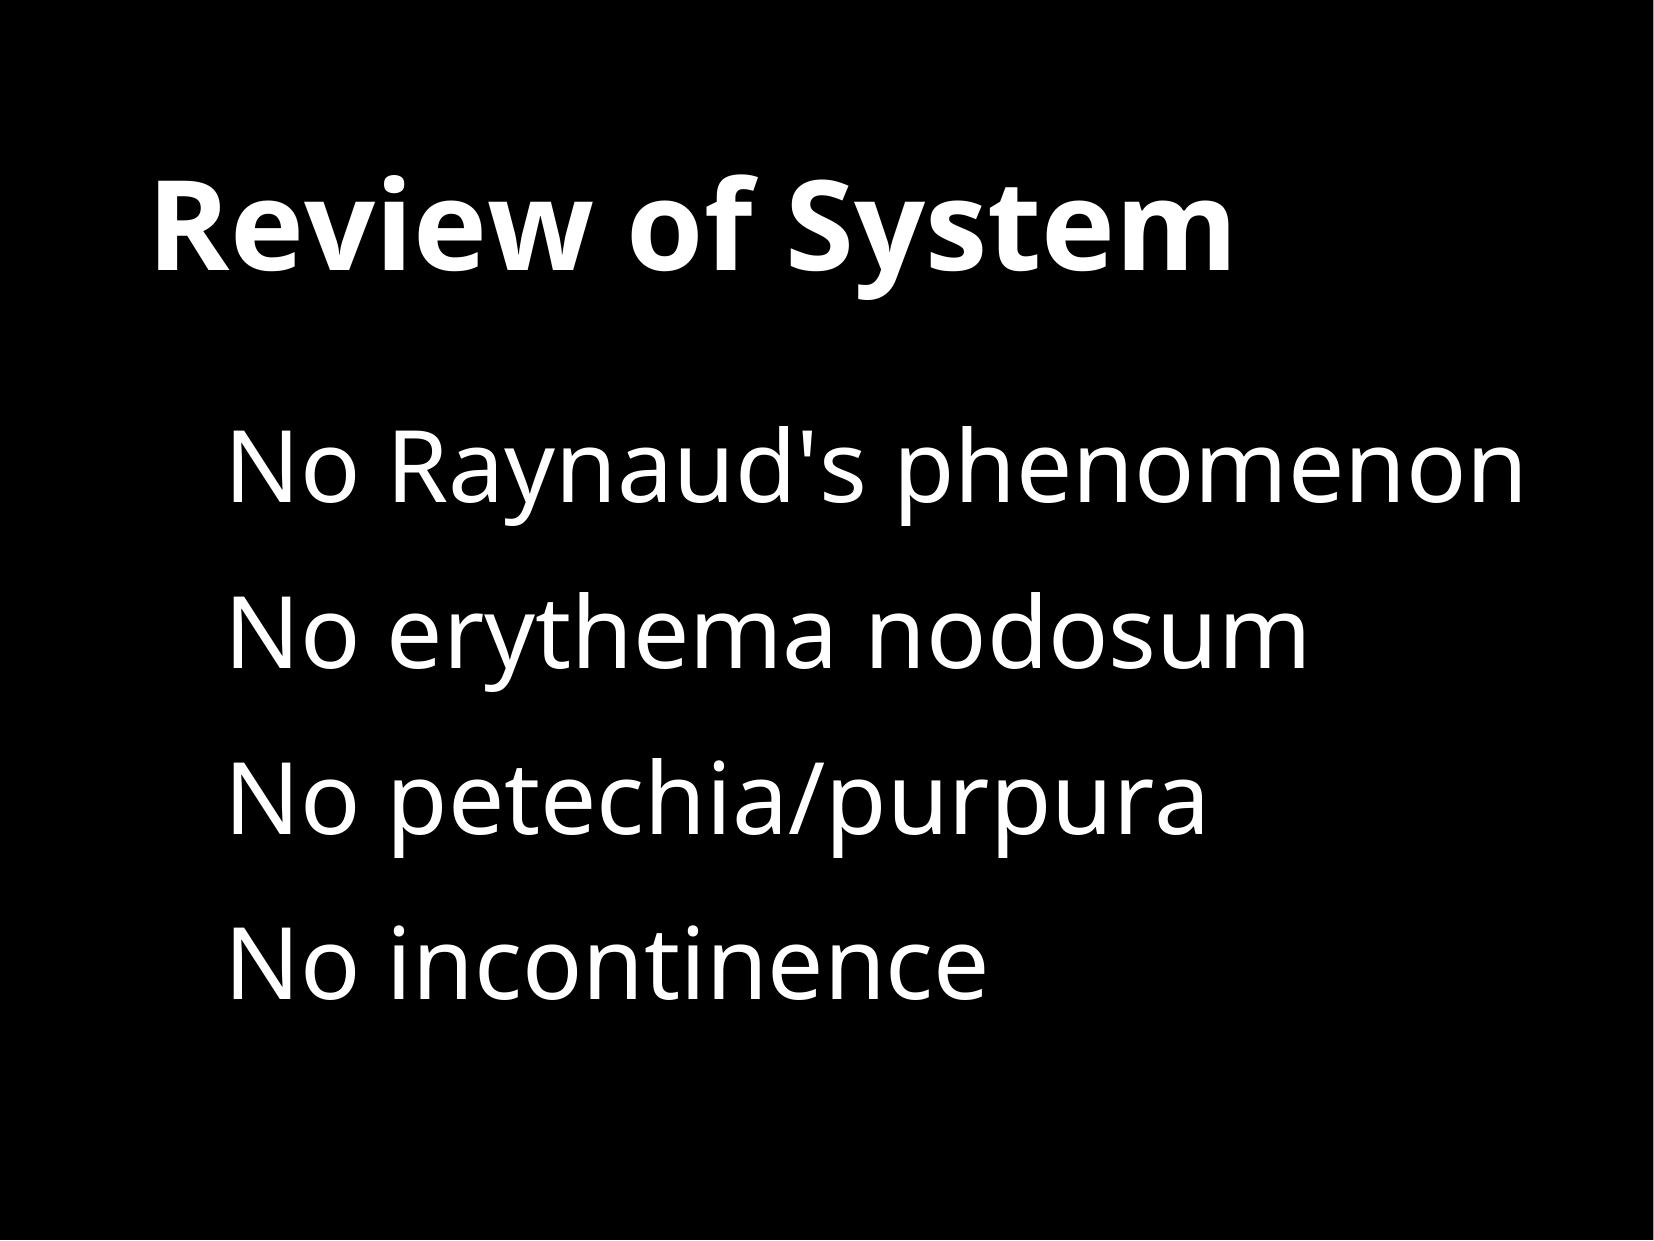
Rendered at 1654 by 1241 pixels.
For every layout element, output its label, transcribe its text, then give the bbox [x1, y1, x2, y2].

list No Raynaud's phenomenon No erythema nodosum No petechia/purpura No incontinence [206, 395, 1571, 1032]
title Review of System [147, 118, 1506, 326]
